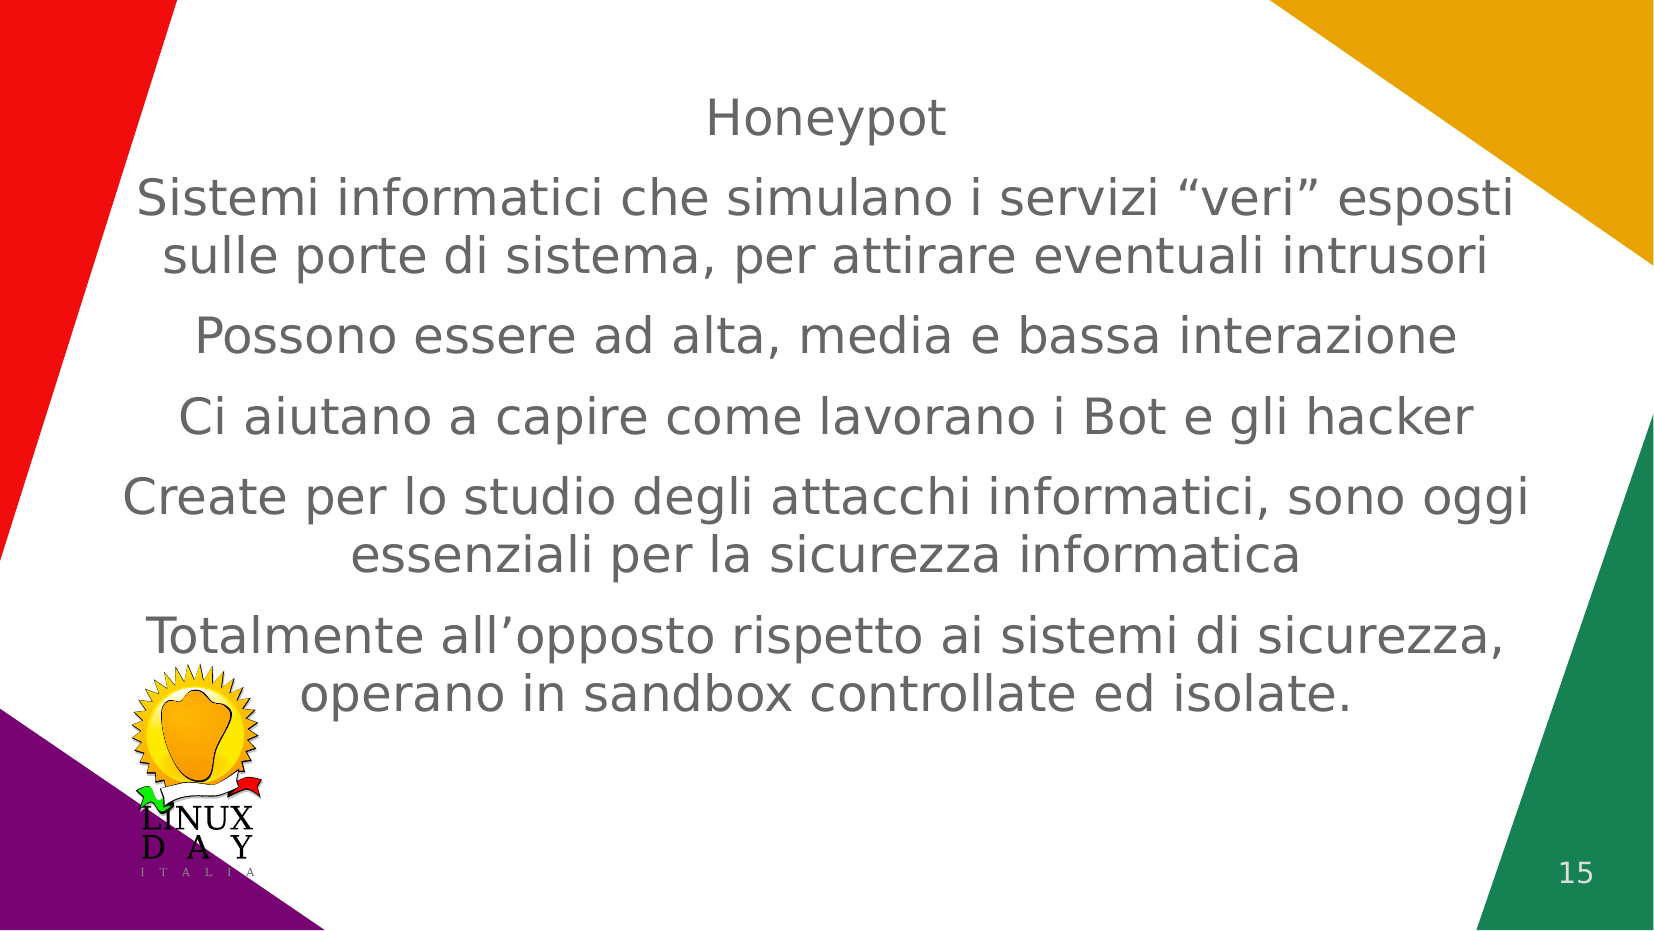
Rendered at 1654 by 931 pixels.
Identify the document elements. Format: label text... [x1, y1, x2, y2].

picture [0, 644, 404, 931]
list Honeypot Sistemi informatici che simulano i servizi “veri” esposti sulle porte di sistema, per attirare eventuali intrusori Possono essere ad alta, media e bassa interazione Ci aiutano a capire come lavorano i Bot e gli hacker Create per lo studio degli attacchi informatici, sono oggi essenziali per la sicurezza informatica Totalmente all’opposto rispetto ai sistemi di sicurezza, operano in sandbox controllate ed isolate. [118, 88, 1536, 827]
